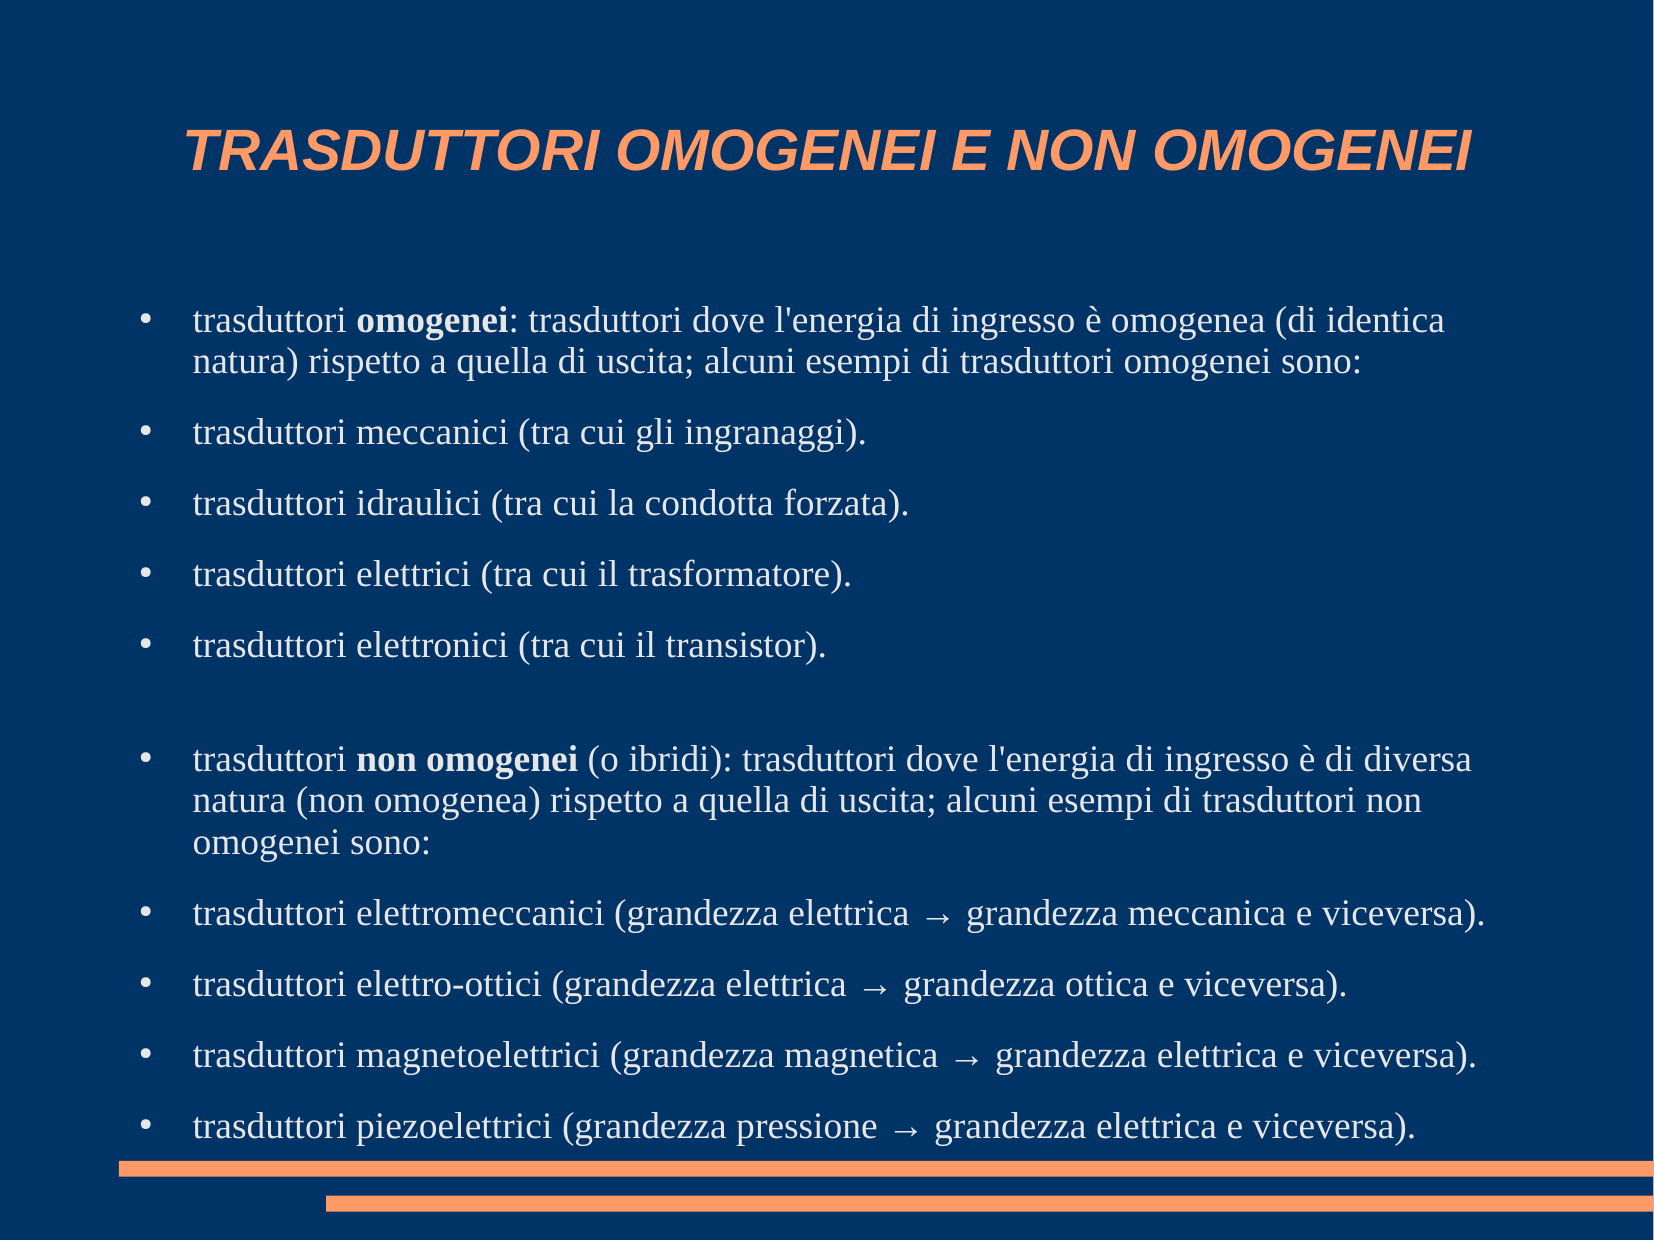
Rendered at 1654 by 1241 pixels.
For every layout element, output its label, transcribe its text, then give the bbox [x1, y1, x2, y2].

title TRASDUTTORI OMOGENEI E NON OMOGENEI [121, 46, 1534, 254]
list trasduttori omogenei: trasduttori dove l'energia di ingresso è omogenea (di identica natura) rispetto a quella di uscita; alcuni esempi di trasduttori omogenei sono: trasduttori meccanici (tra cui gli ingranaggi). trasduttori idraulici (tra cui la condotta forzata). trasduttori elettrici (tra cui il trasformatore). trasduttori elettronici (tra cui il transistor). [121, 298, 1561, 686]
list trasduttori non omogenei (o ibridi): trasduttori dove l'energia di ingresso è di diversa natura (non omogenea) rispetto a quella di uscita; alcuni esempi di trasduttori non omogenei sono: trasduttori elettromeccanici (grandezza elettrica → grandezza meccanica e viceversa). trasduttori elettro-ottici (grandezza elettrica → grandezza ottica e viceversa). trasduttori magnetoelettrici (grandezza magnetica → grandezza elettrica e viceversa). trasduttori piezoelettrici (grandezza pressione → grandezza elettrica e viceversa). [121, 737, 1561, 1155]
